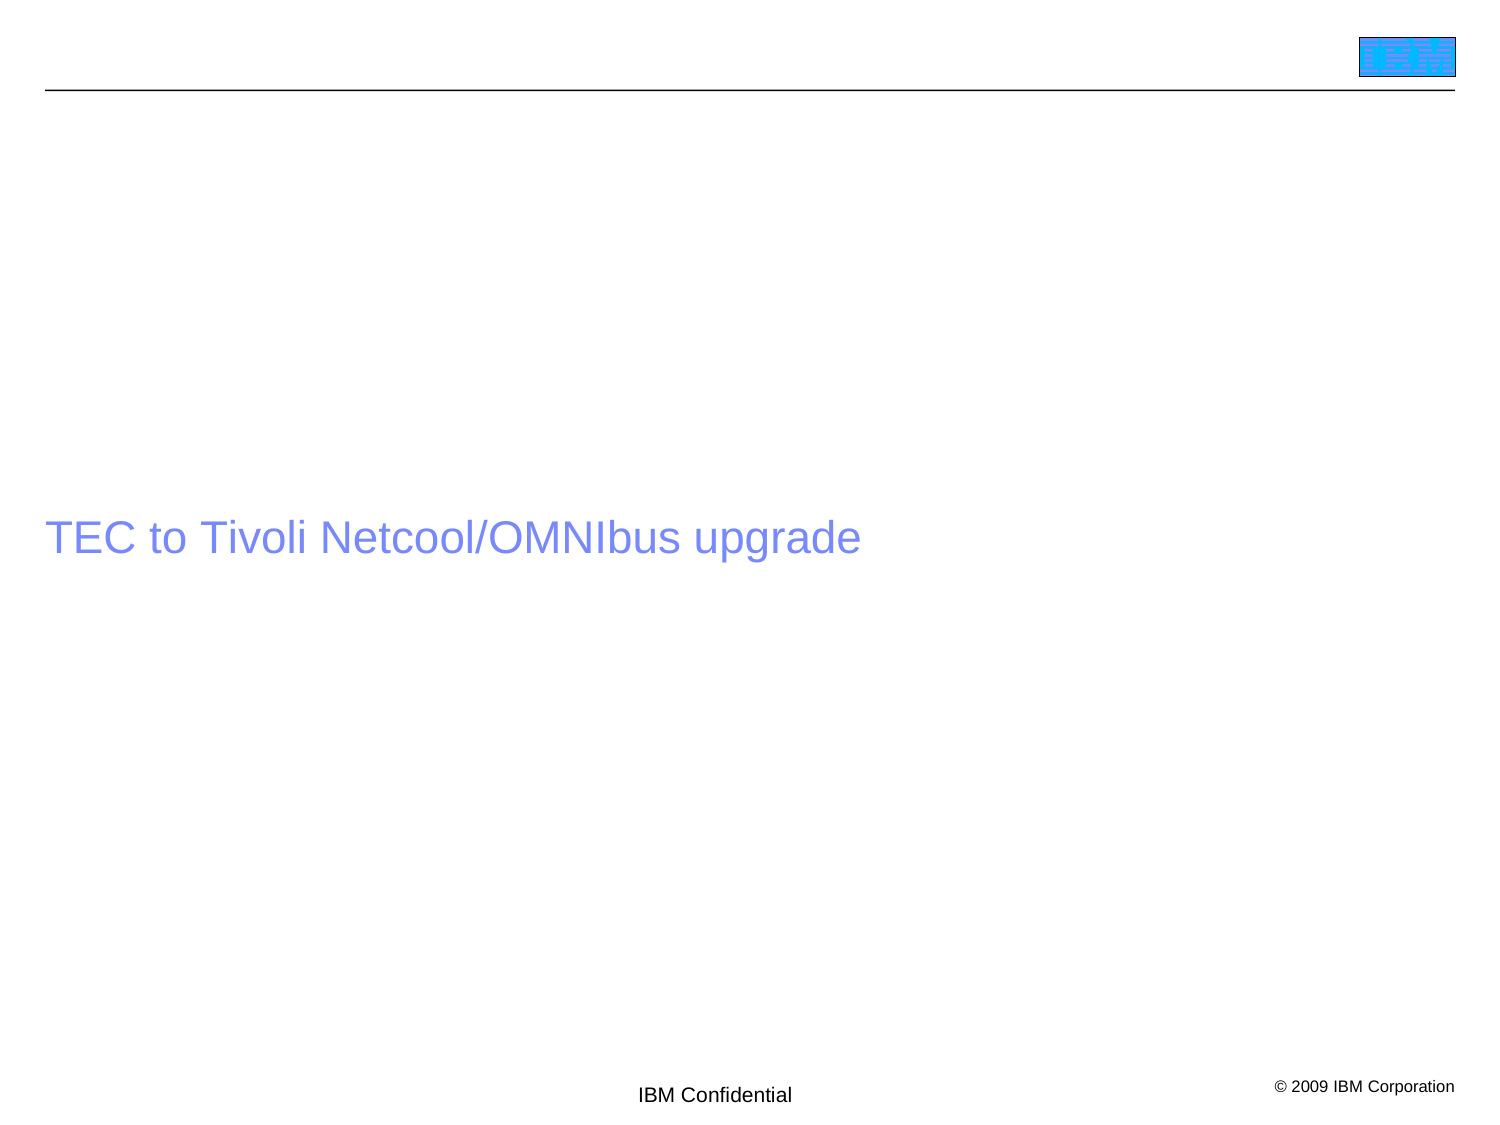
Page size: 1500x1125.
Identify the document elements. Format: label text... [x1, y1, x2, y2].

title TEC to Tivoli Netcool/OMNIbus upgrade [30, 504, 1456, 626]
